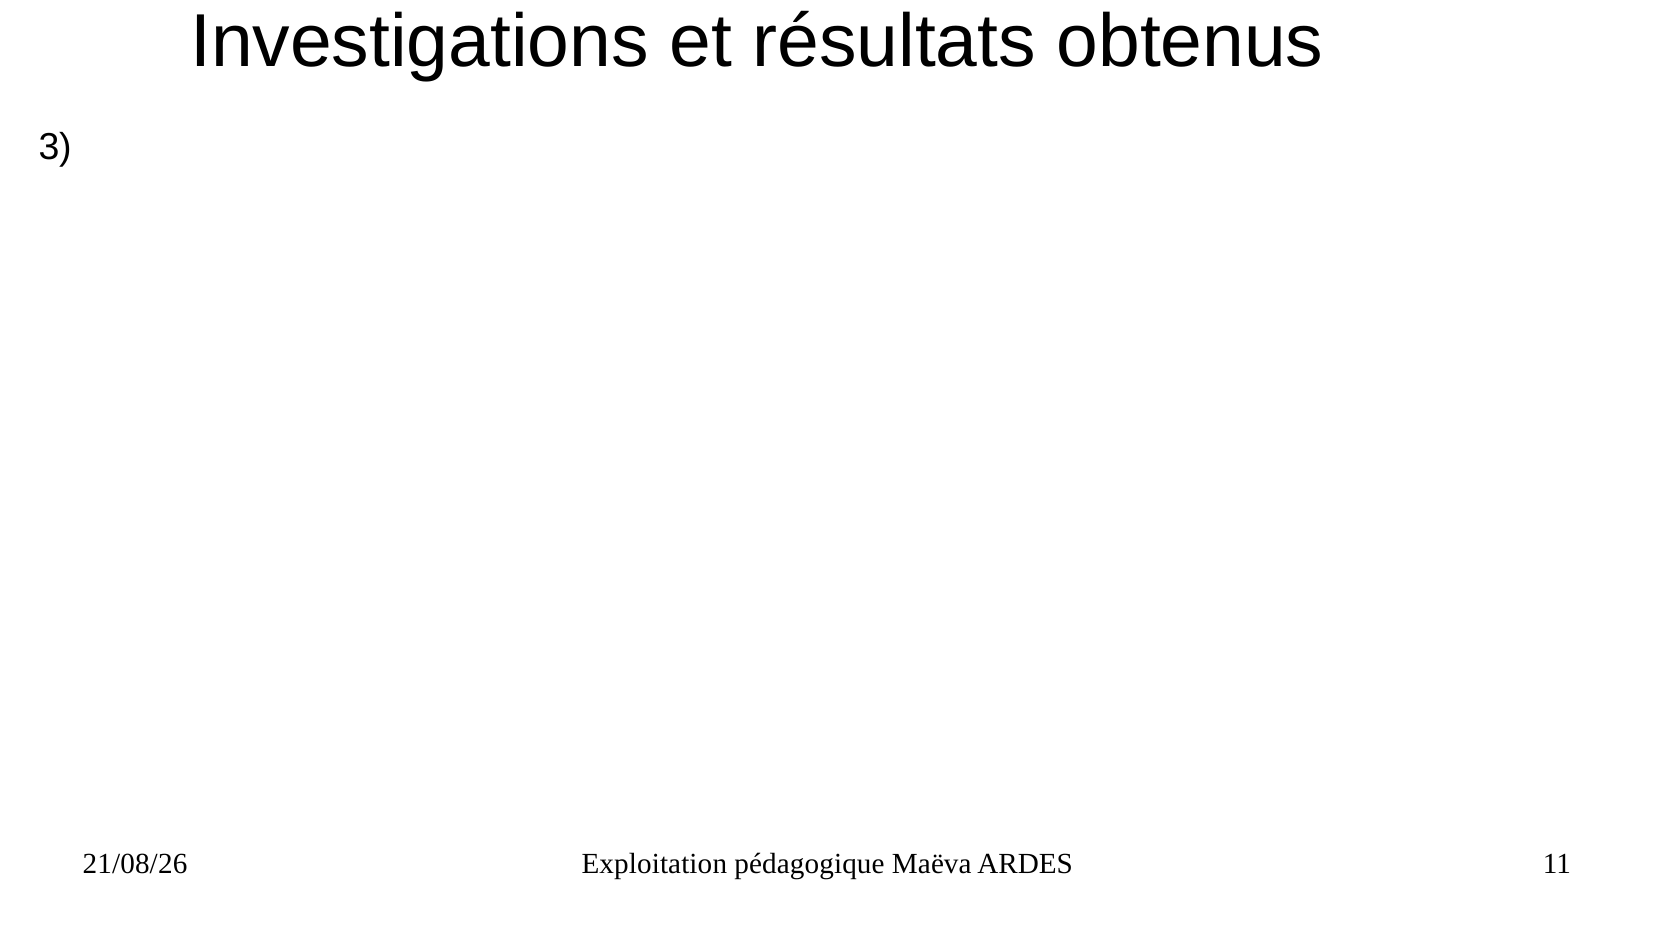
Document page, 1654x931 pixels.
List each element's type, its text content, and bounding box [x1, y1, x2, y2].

text_box 3) [23, 118, 1607, 260]
title Investigations et résultats obtenus [23, 0, 1512, 118]
